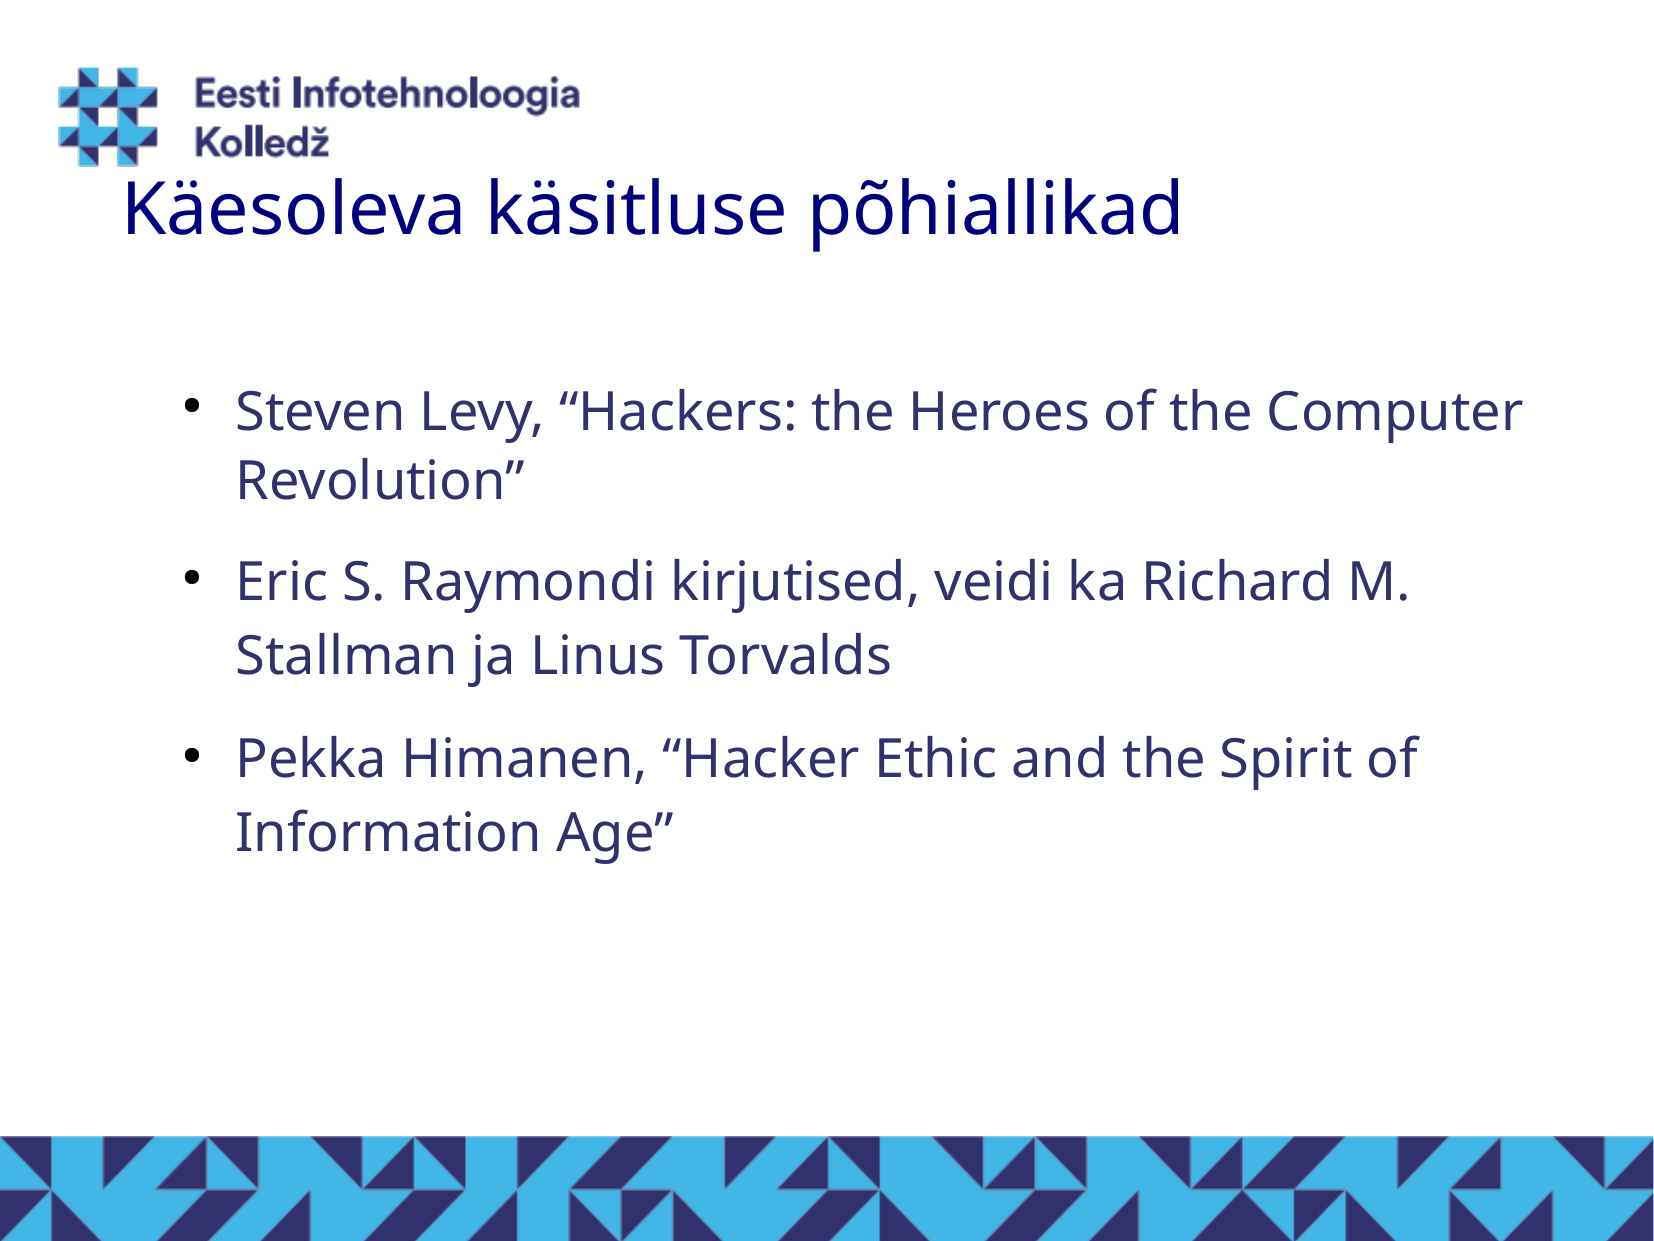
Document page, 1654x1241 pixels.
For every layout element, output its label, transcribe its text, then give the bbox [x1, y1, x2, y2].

list Steven Levy, “Hackers: the Heroes of the Computer Revolution” Eric S. Raymondi kirjutised, veidi ka Richard M. Stallman ja Linus Torvalds Pekka Himanen, “Hacker Ethic and the Spirit of Information Age” [164, 375, 1577, 1157]
title Käesoleva käsitluse põhiallikad [121, 102, 1534, 310]
